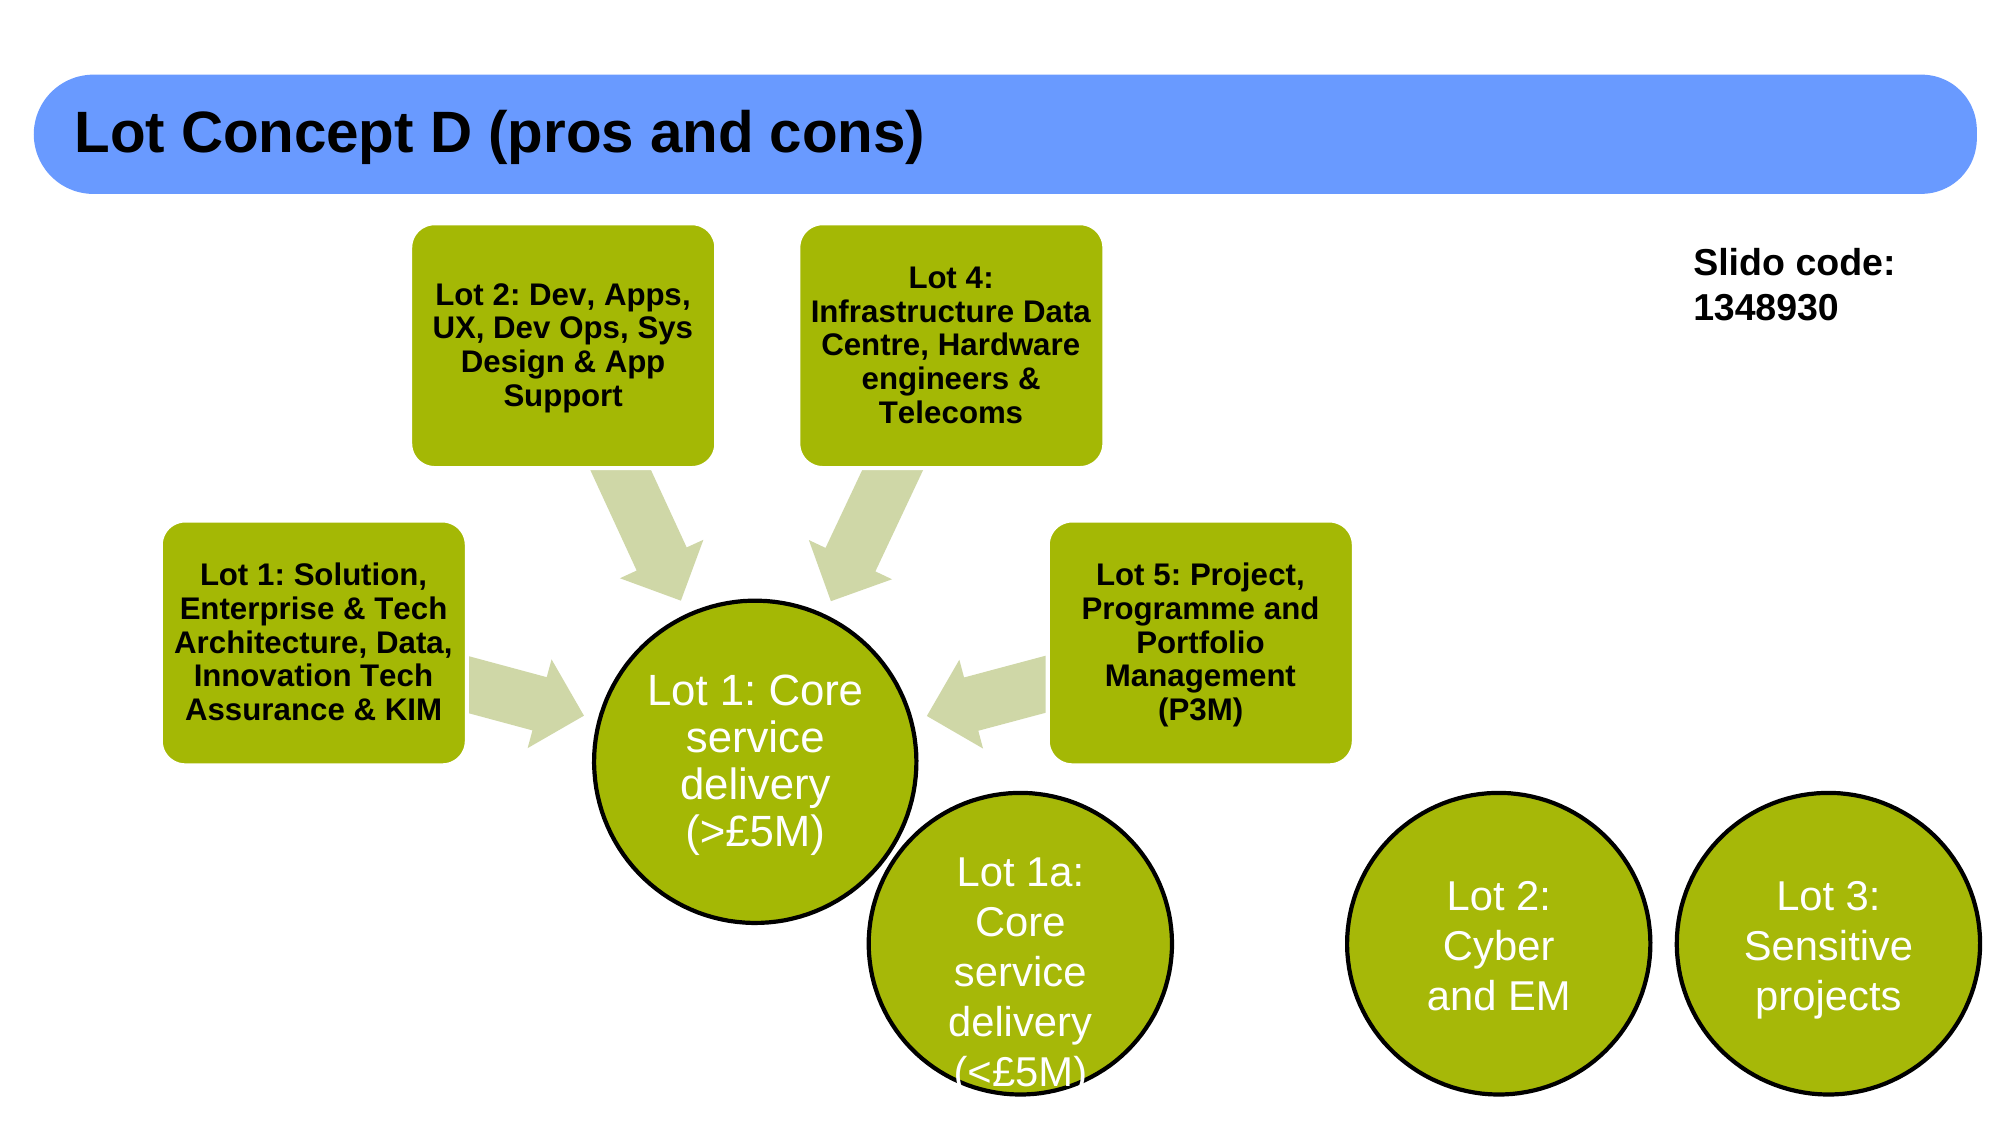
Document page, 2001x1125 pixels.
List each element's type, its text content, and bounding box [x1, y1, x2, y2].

text_box [594, 648, 869, 923]
text_box Lot 3: Sensitive projects [1676, 792, 1981, 1095]
text_box Lot 1a: Core service delivery (<£5M) [868, 792, 1173, 1095]
text_box [160, 528, 167, 758]
title Lot Concept D (pros and cons) [74, 94, 1647, 182]
text_box Slido code: 1348930 [1678, 223, 1979, 319]
text_box [870, 648, 917, 875]
text_box [1055, 520, 1354, 758]
text_box Lot 5: Project, Programme and Portfolio Management (P3M) [1054, 527, 1347, 759]
text_box [410, 223, 717, 601]
text_box [926, 528, 1054, 758]
text_box [168, 520, 584, 758]
text_box [168, 759, 459, 766]
text_box Lot 4: Infrastructure Data Centre, Hardware engineers & Telecoms [805, 230, 1098, 461]
text_box [798, 223, 1105, 602]
text_box [642, 600, 869, 647]
text_box [1055, 759, 1346, 766]
text_box Lot 1: Core service delivery (>£5M) [641, 647, 870, 876]
text_box Lot 2: Cyber and EM [1347, 792, 1651, 1095]
text_box Lot 1: Solution, Enterprise & Tech Architecture, Data, Innovation Tech Assurance & KIM [167, 527, 460, 759]
text_box Lot 2: Dev, Apps, UX, Dev Ops, Sys Design & App Support [417, 230, 710, 461]
